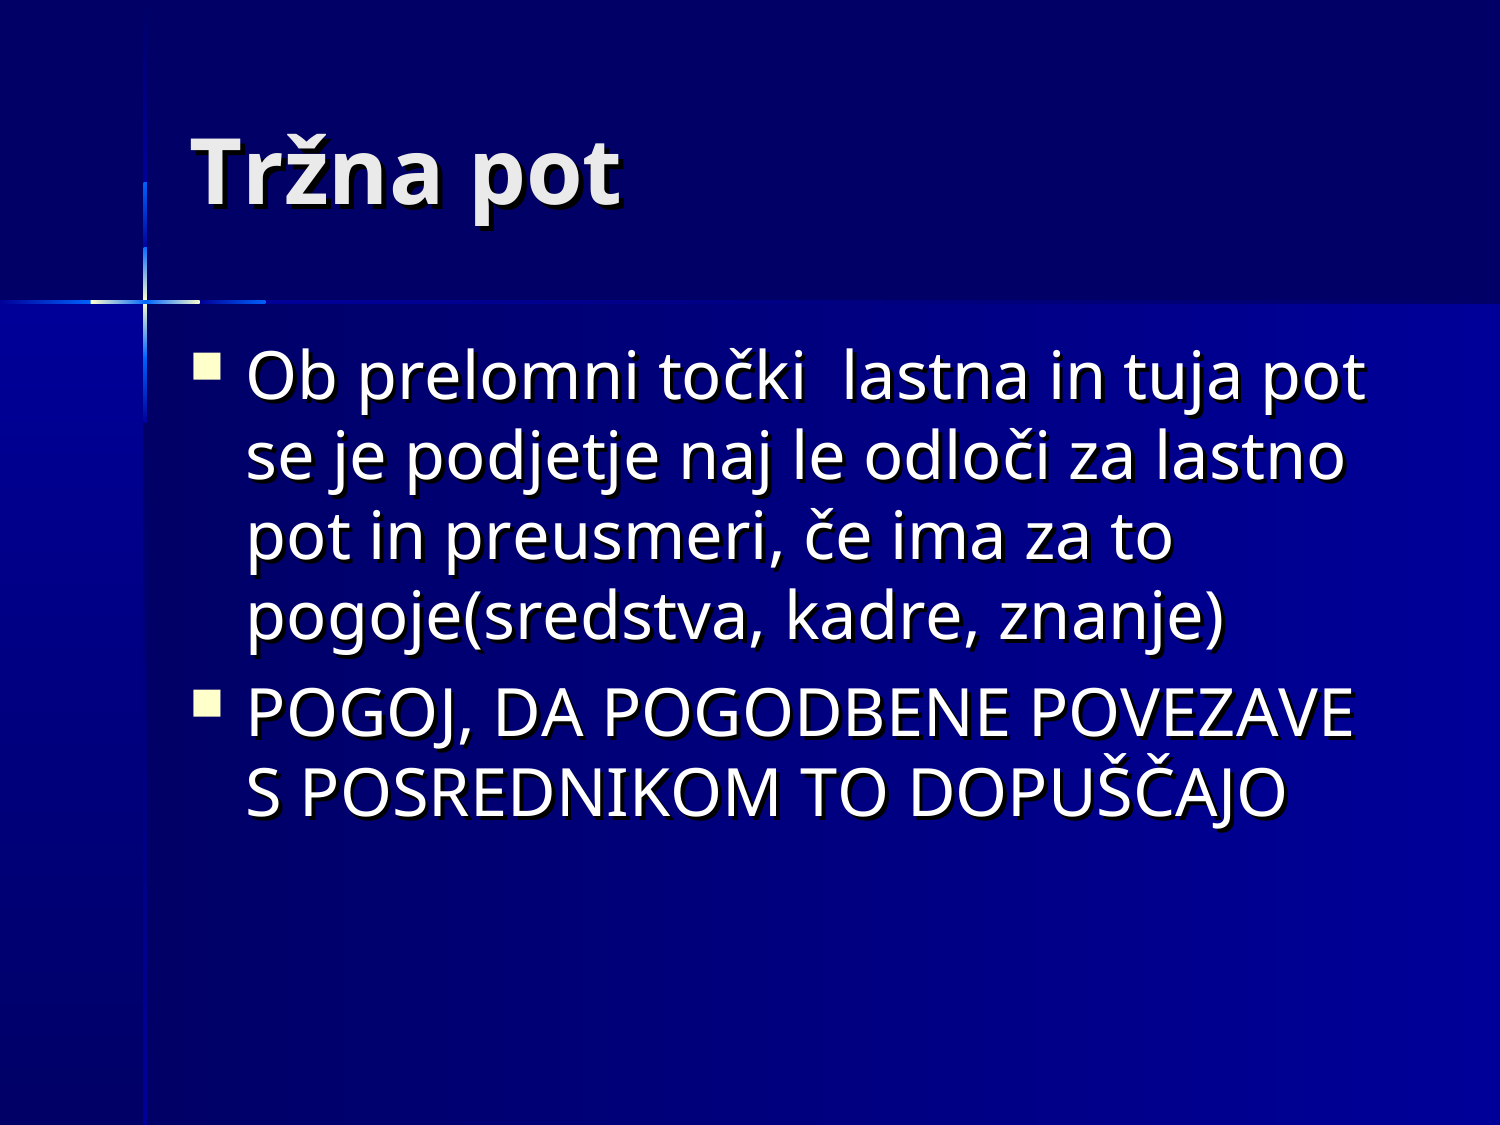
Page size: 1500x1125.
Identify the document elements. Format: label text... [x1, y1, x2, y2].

title Tržna pot [174, 49, 1413, 285]
list Ob prelomni točki lastna in tuja pot se je podjetje naj le odloči za lastno pot in preusmeri, če ima za to pogoje(sredstva, kadre, znanje) POGOJ, DA POGODBENE POVEZAVE S POSREDNIKOM TO DOPUŠČAJO [174, 324, 1413, 1001]
